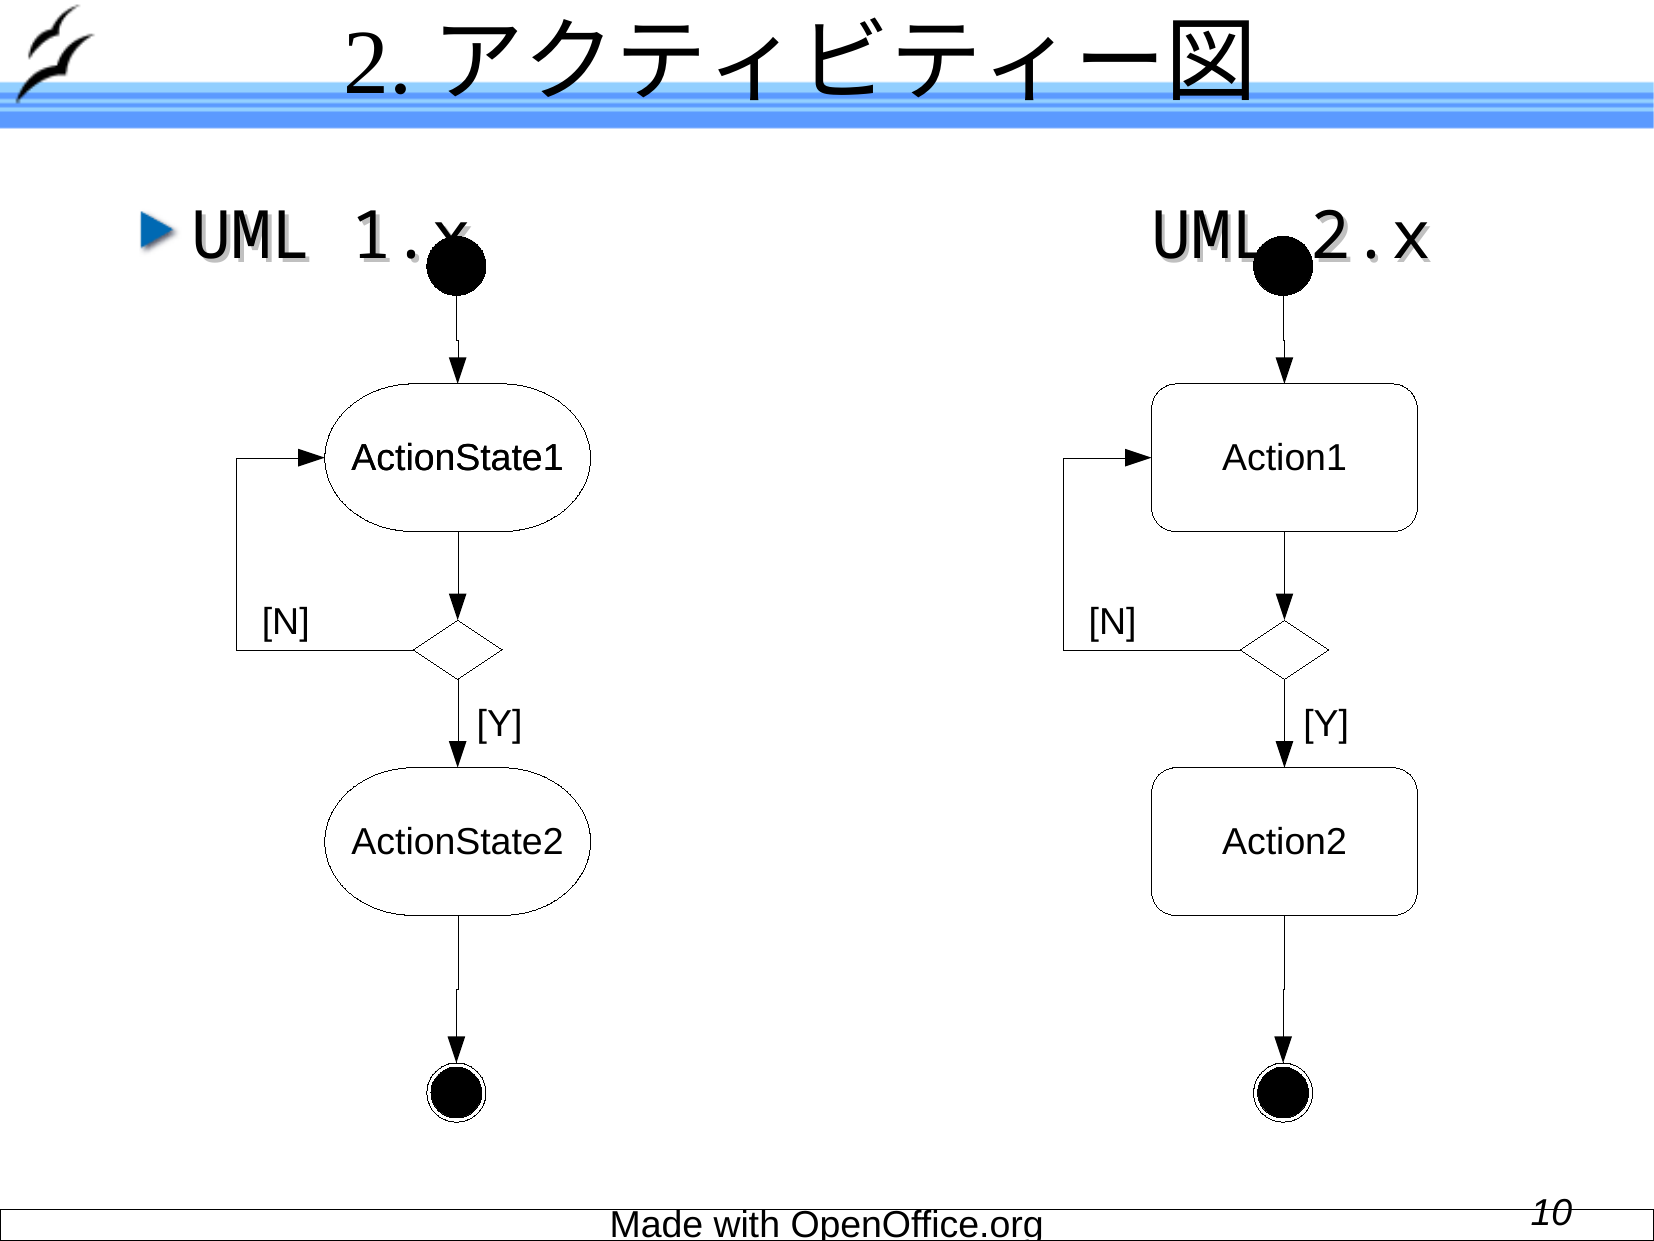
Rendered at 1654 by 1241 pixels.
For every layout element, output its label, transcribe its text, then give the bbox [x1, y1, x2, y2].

text_box [1253, 1063, 1313, 1123]
text_box [426, 236, 486, 296]
list UML 1.x UML 2.x [120, 187, 1533, 1195]
title 2.アクティビティー図 [94, 0, 1507, 107]
text_box [1253, 236, 1313, 296]
text_box [426, 1063, 486, 1123]
text_box Action1 [1151, 383, 1418, 532]
text_box ActionState1 [324, 383, 591, 532]
text_box ActionState2 [324, 767, 591, 916]
text_box [N] [247, 592, 325, 650]
picture [0, 0, 1654, 133]
text_box Action2 [1151, 767, 1418, 916]
text_box [N] [1073, 592, 1152, 650]
